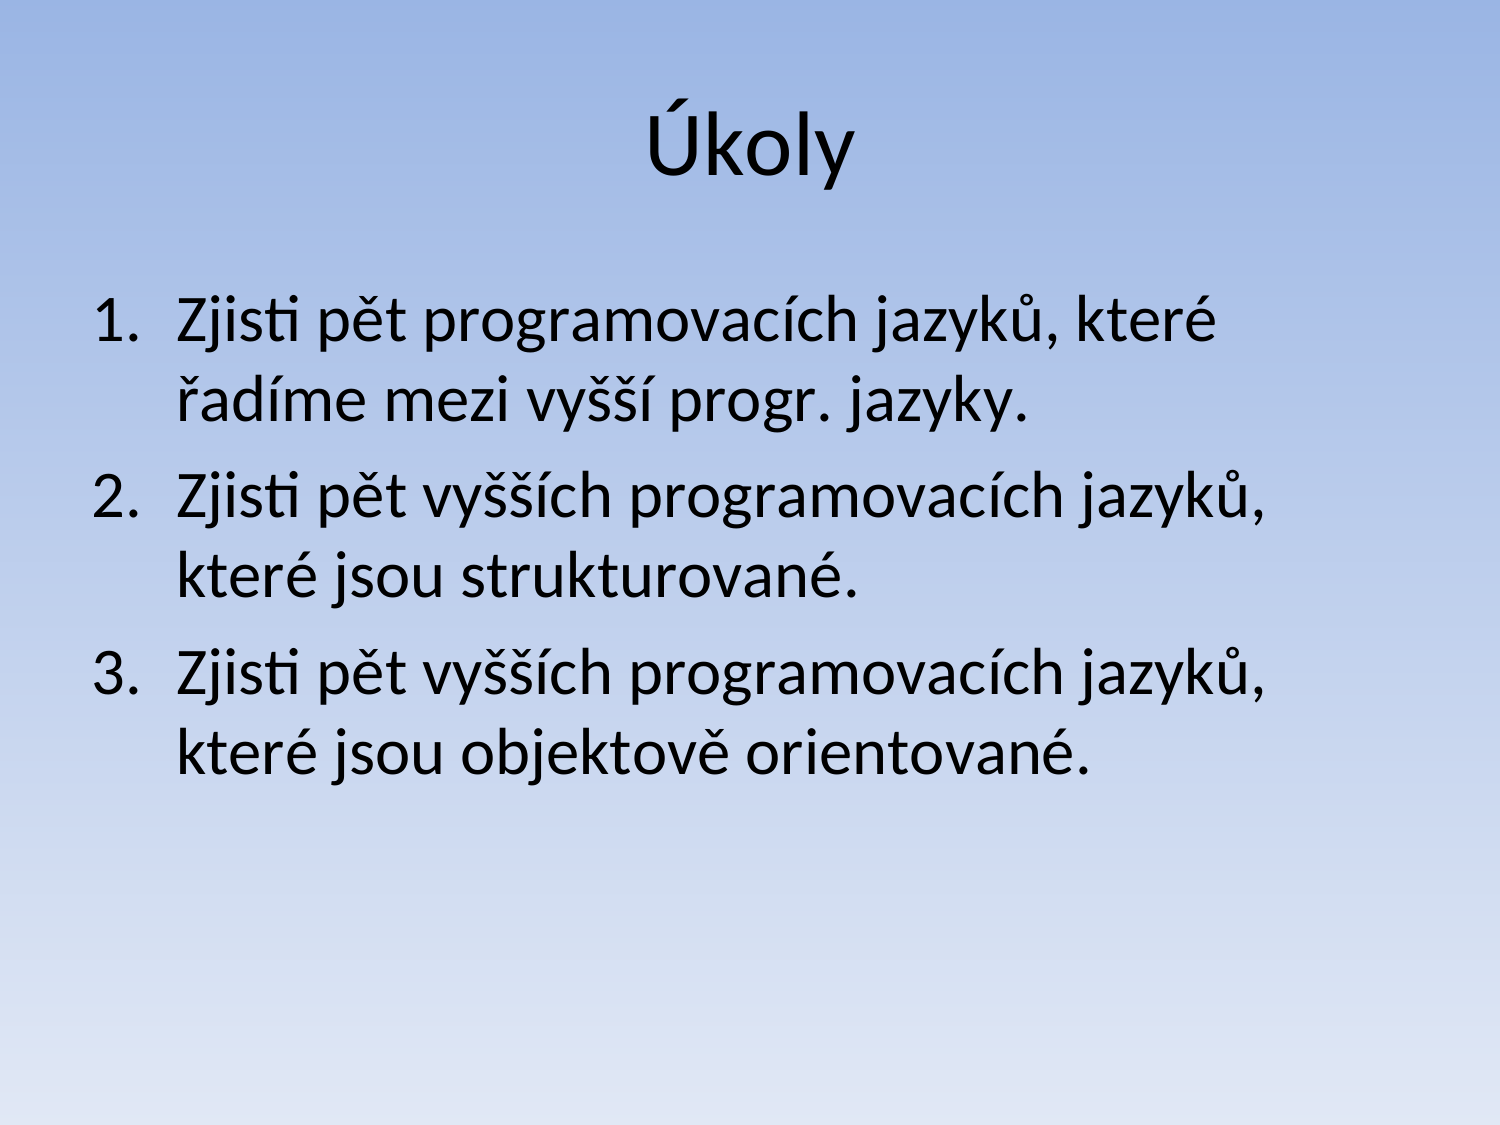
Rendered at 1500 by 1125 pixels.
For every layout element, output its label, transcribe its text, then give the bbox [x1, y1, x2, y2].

title Úkoly [75, 45, 1426, 233]
list Zjisti pět programovacích jazyků, které řadíme mezi vyšší progr. jazyky. Zjisti pět vyšších programovacích jazyků, které jsou strukturované. Zjisti pět vyšších programovacích jazyků, které jsou objektově orientované. [76, 267, 1427, 1010]
